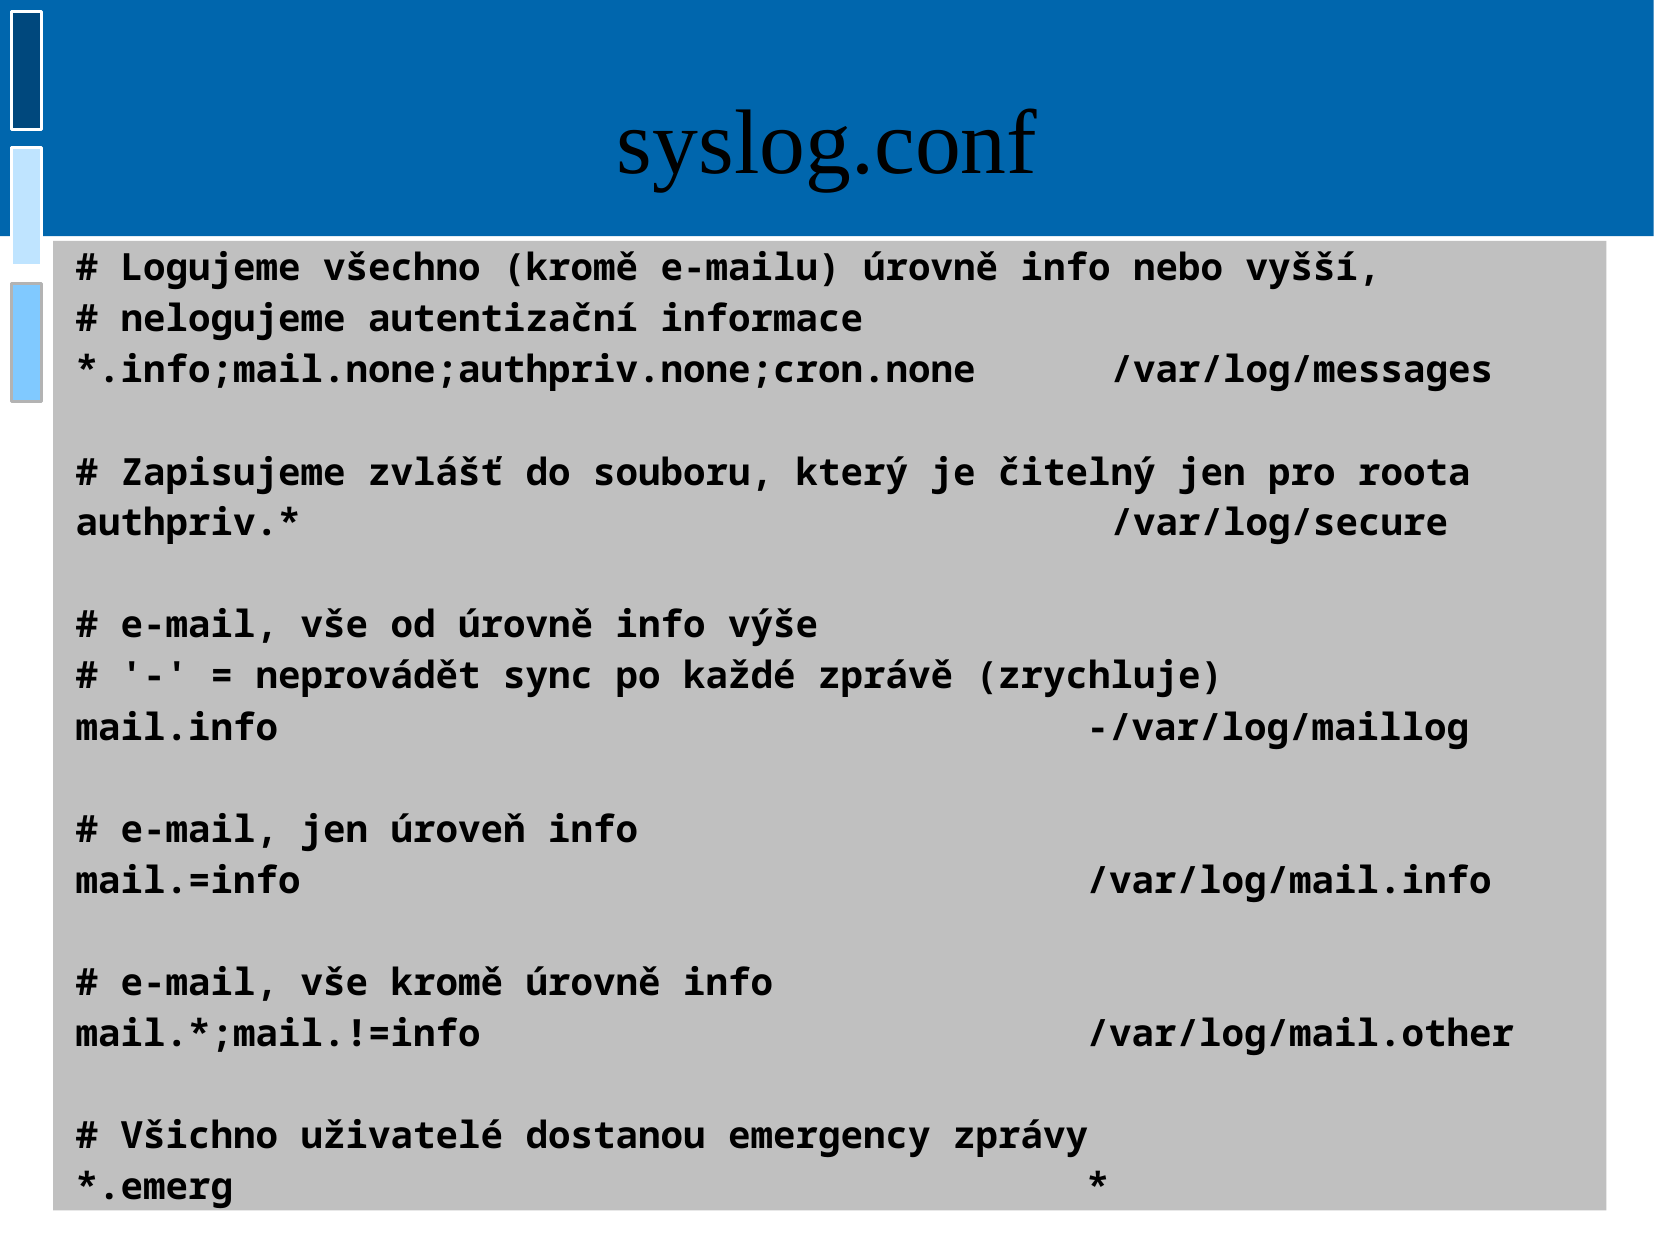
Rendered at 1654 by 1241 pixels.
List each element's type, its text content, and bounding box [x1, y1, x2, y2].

text_box # Logujeme všechno (kromě e-mailu) úrovně info nebo vyšší, # nelogujeme autentizační informace *.info;mail.none;authpriv.none;cron.none /var/log/messages # Zapisujeme zvlášť do souboru, který je čitelný jen pro roota authpriv.* /var/log/secure # e-mail, vše od úrovně info výše # '-' = neprovádět sync po každé zprávě (zrychluje) mail.info -/var/log/maillog # e-mail, jen úroveň info mail.=info /var/log/mail.info # e-mail, vše kromě úrovně info mail.*;mail.!=info /var/log/mail.other # Všichno uživatelé dostanou emergency zprávy *.emerg * [53, 300, 1607, 1151]
title syslog.conf [121, 49, 1534, 237]
